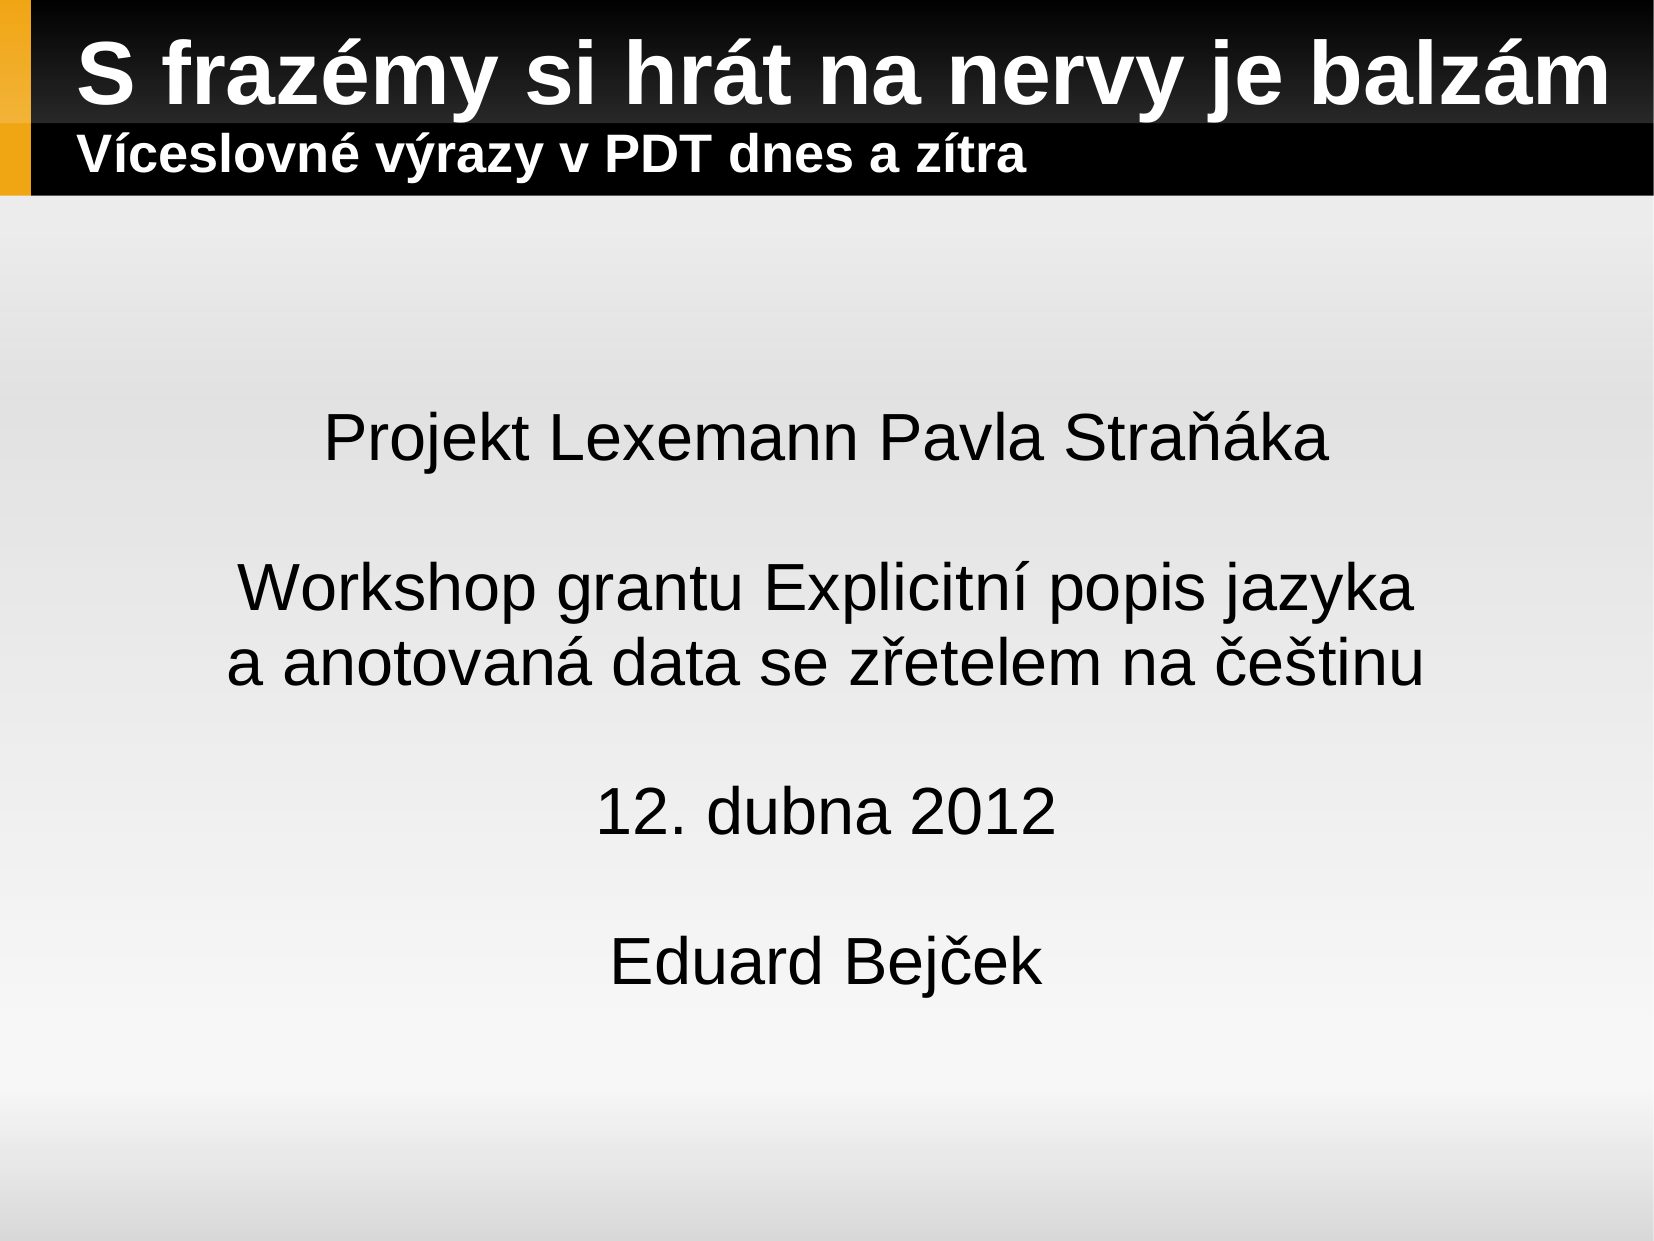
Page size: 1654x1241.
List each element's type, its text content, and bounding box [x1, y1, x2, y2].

title S frazémy si hrát na nervy je balzám Víceslovné výrazy v PDT dnes a zítra [76, 0, 1651, 234]
picture [0, 0, 1654, 1241]
text_box Projekt Lexemann Pavla Straňáka Workshop grantu Explicitní popis jazyka a anotovaná data se zřetelem na češtinu 12. dubna 2012 Eduard Bejček [82, 297, 1571, 1102]
